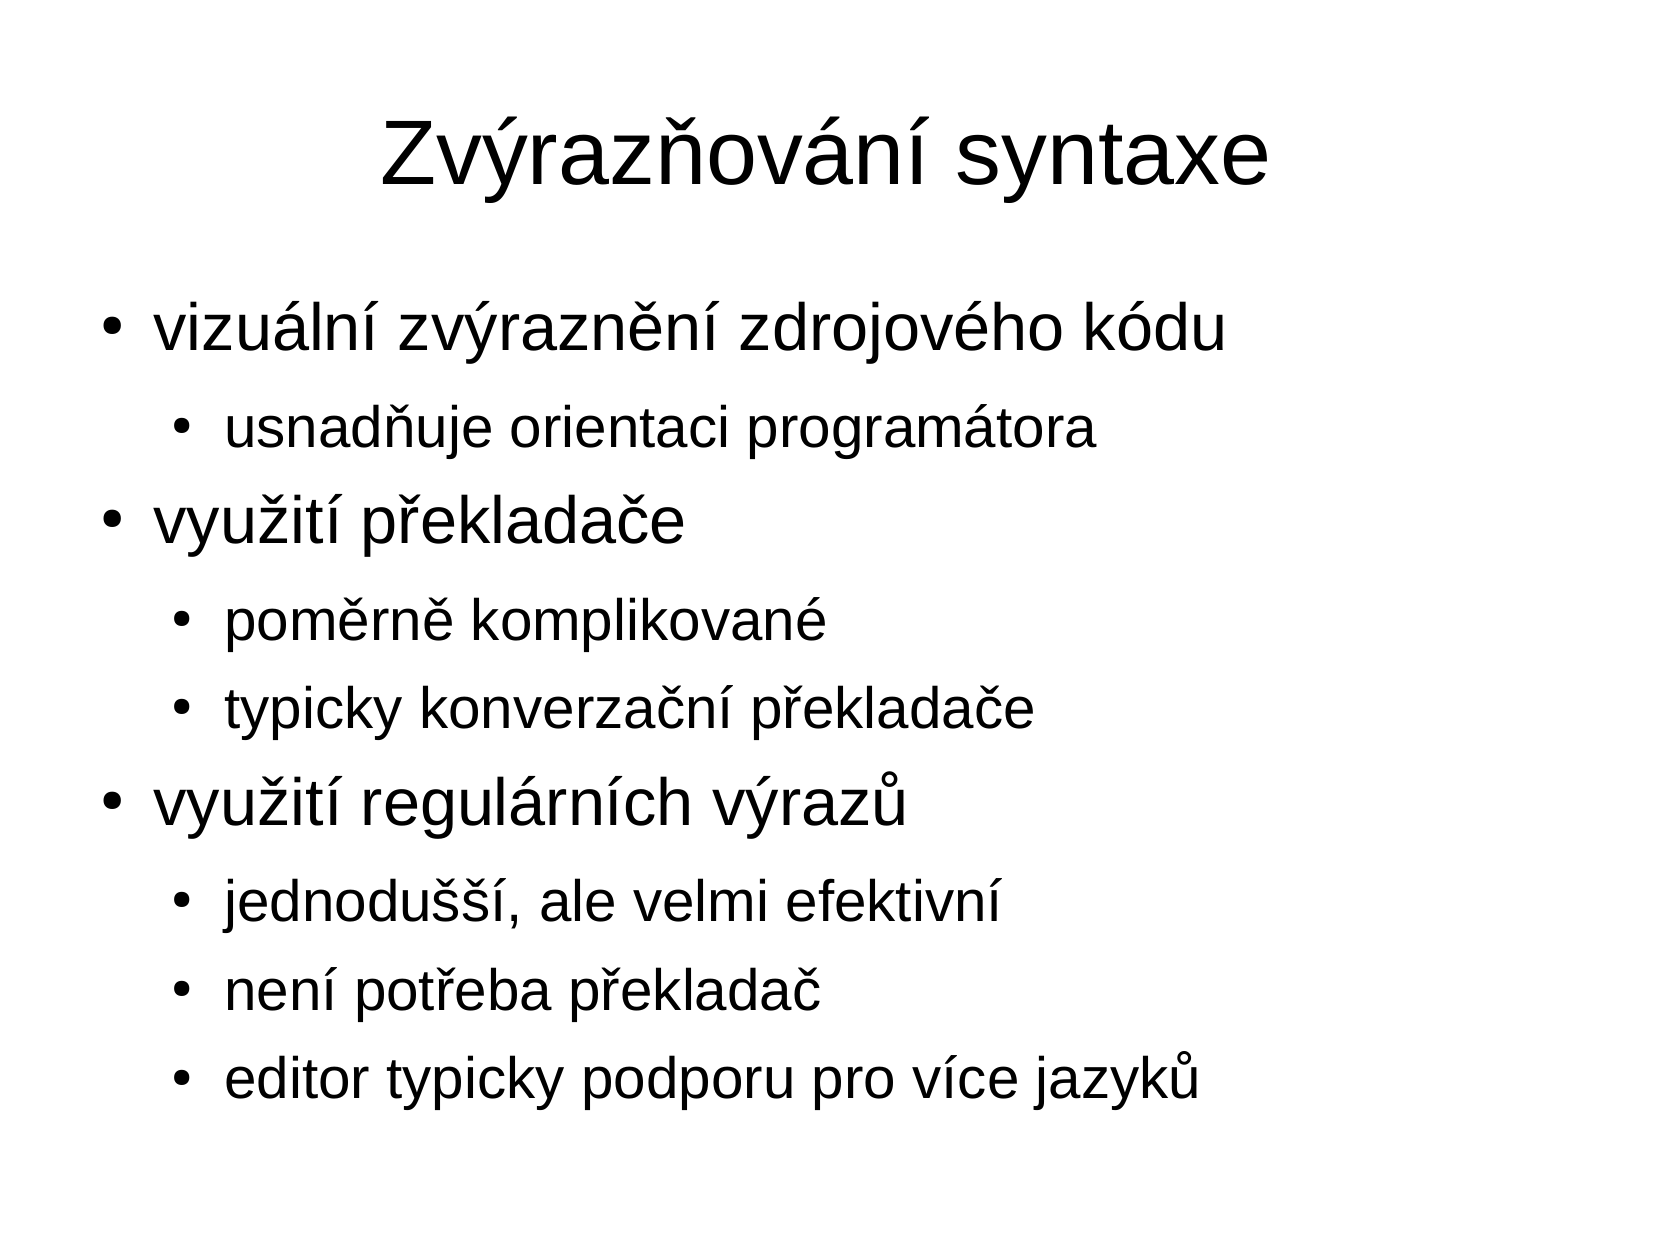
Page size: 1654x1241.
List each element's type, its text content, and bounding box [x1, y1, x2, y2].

list vizuální zvýraznění zdrojového kódu usnadňuje orientaci programátora využití překladače poměrně komplikované typicky konverzační překladače využití regulárních výrazů jednodušší, ale velmi efektivní není potřeba překladač editor typicky podporu pro více jazyků [82, 290, 1571, 1110]
title Zvýrazňování syntaxe [82, 56, 1571, 250]
